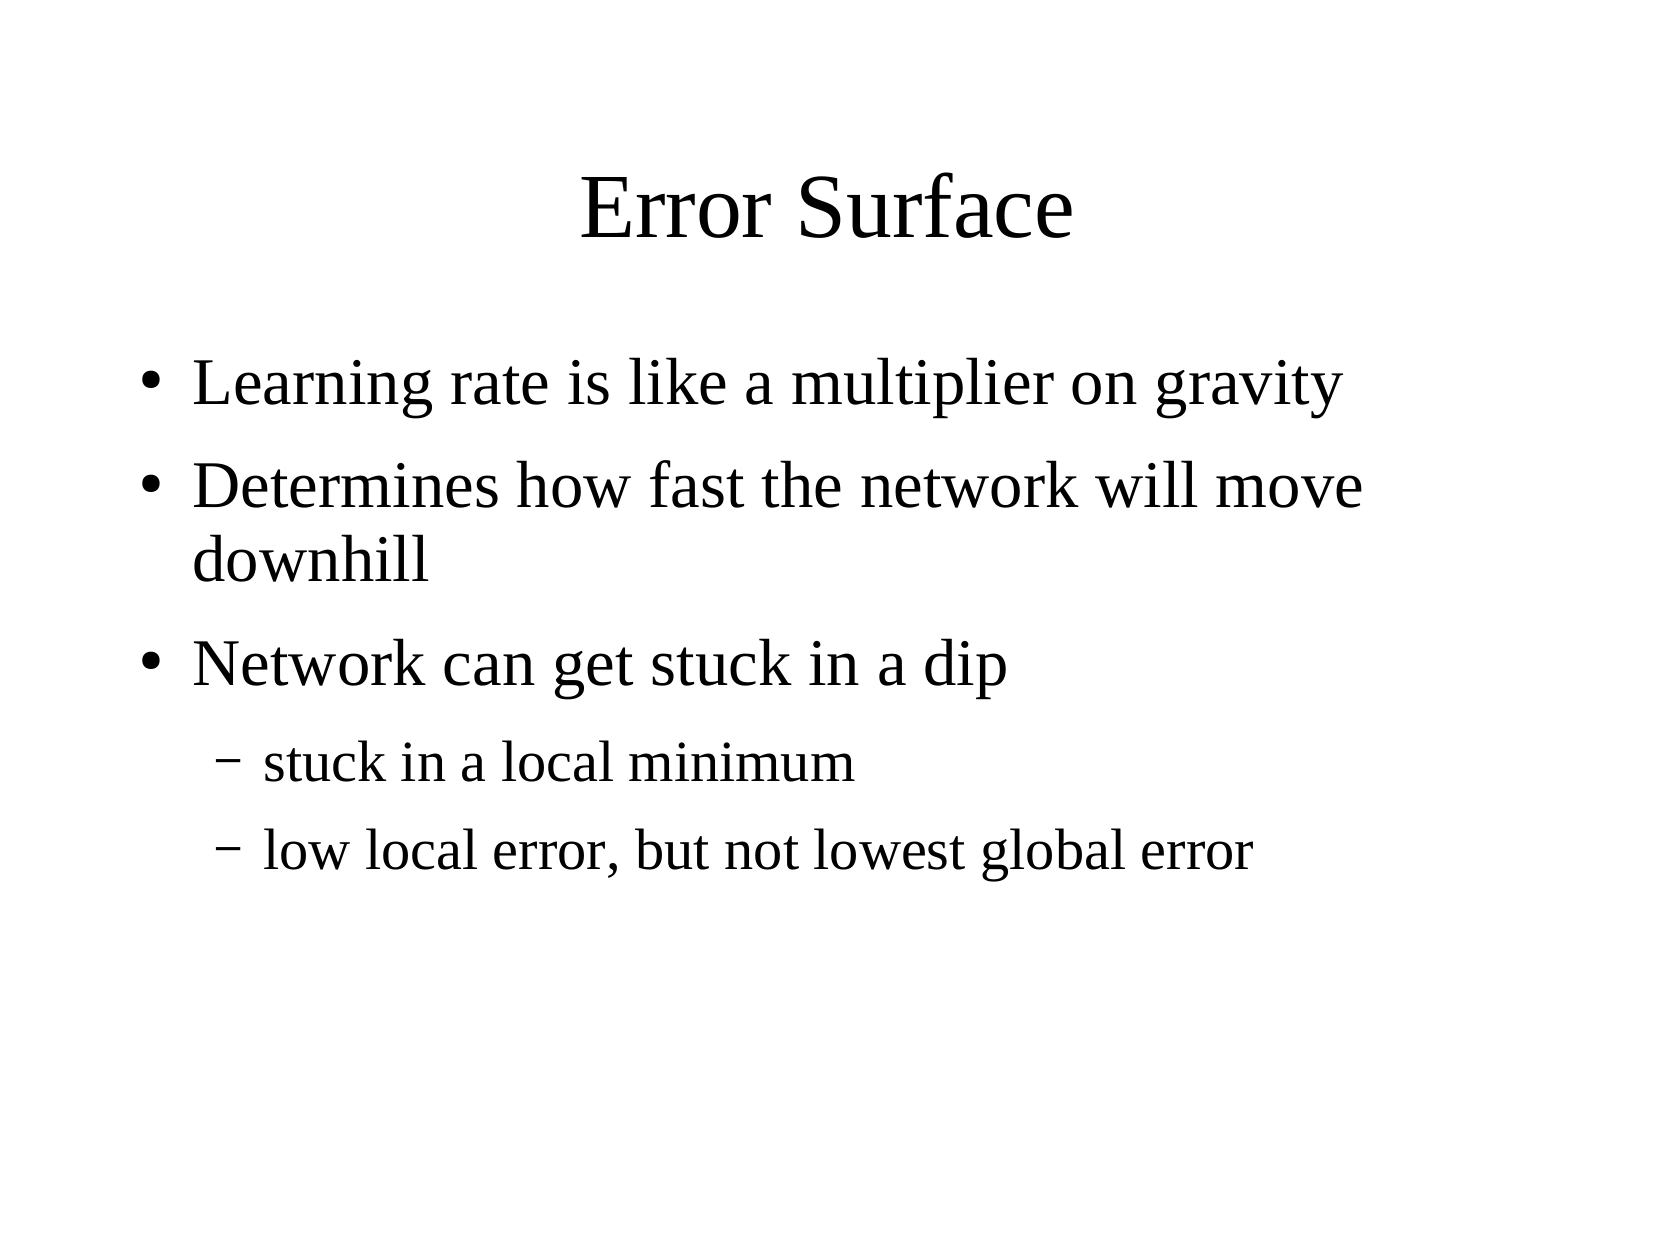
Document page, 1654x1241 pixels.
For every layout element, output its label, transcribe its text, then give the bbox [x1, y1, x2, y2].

list Learning rate is like a multiplier on gravity Determines how fast the network will move downhill Network can get stuck in a dip stuck in a local minimum low local error, but not lowest global error [121, 344, 1534, 1127]
title Error Surface [121, 102, 1534, 311]
